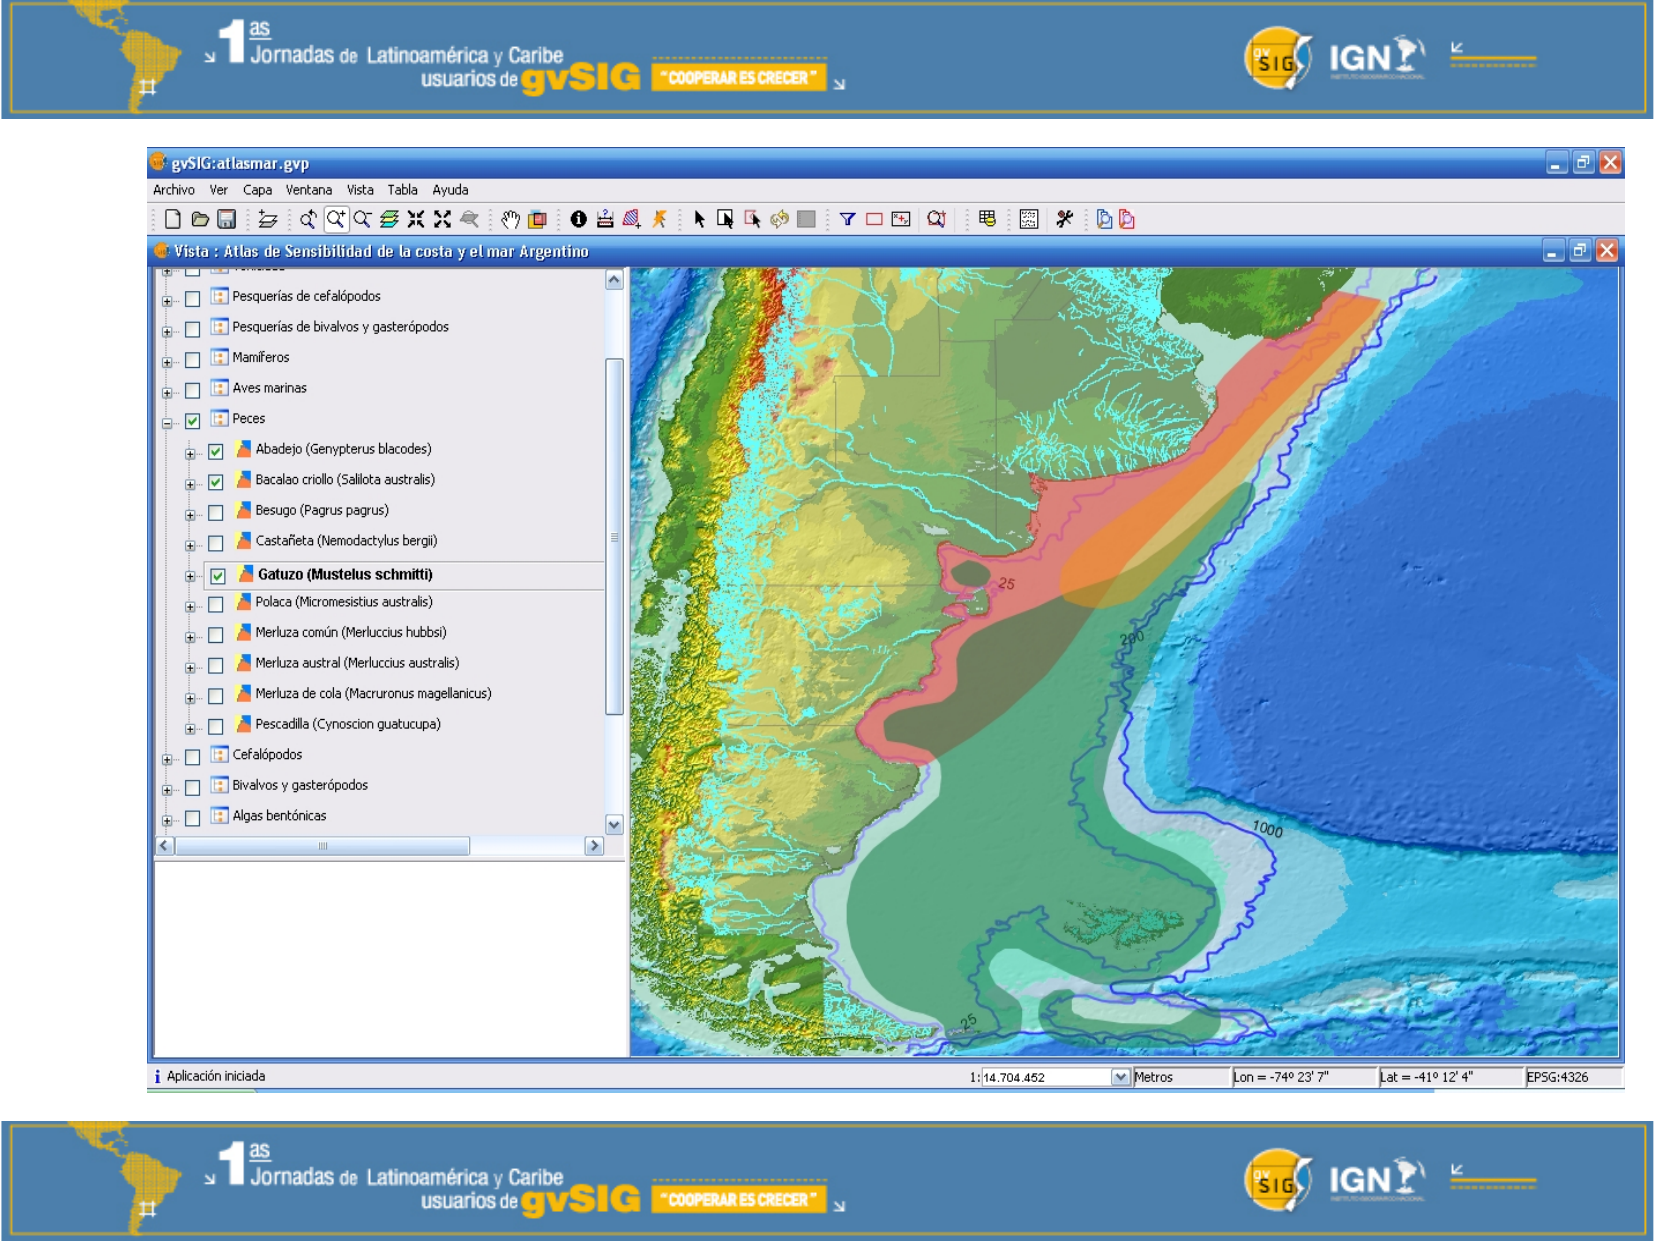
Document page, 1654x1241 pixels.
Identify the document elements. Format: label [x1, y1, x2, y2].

picture [147, 147, 1625, 1093]
picture [0, 1121, 1654, 1241]
picture [0, 0, 1654, 119]
